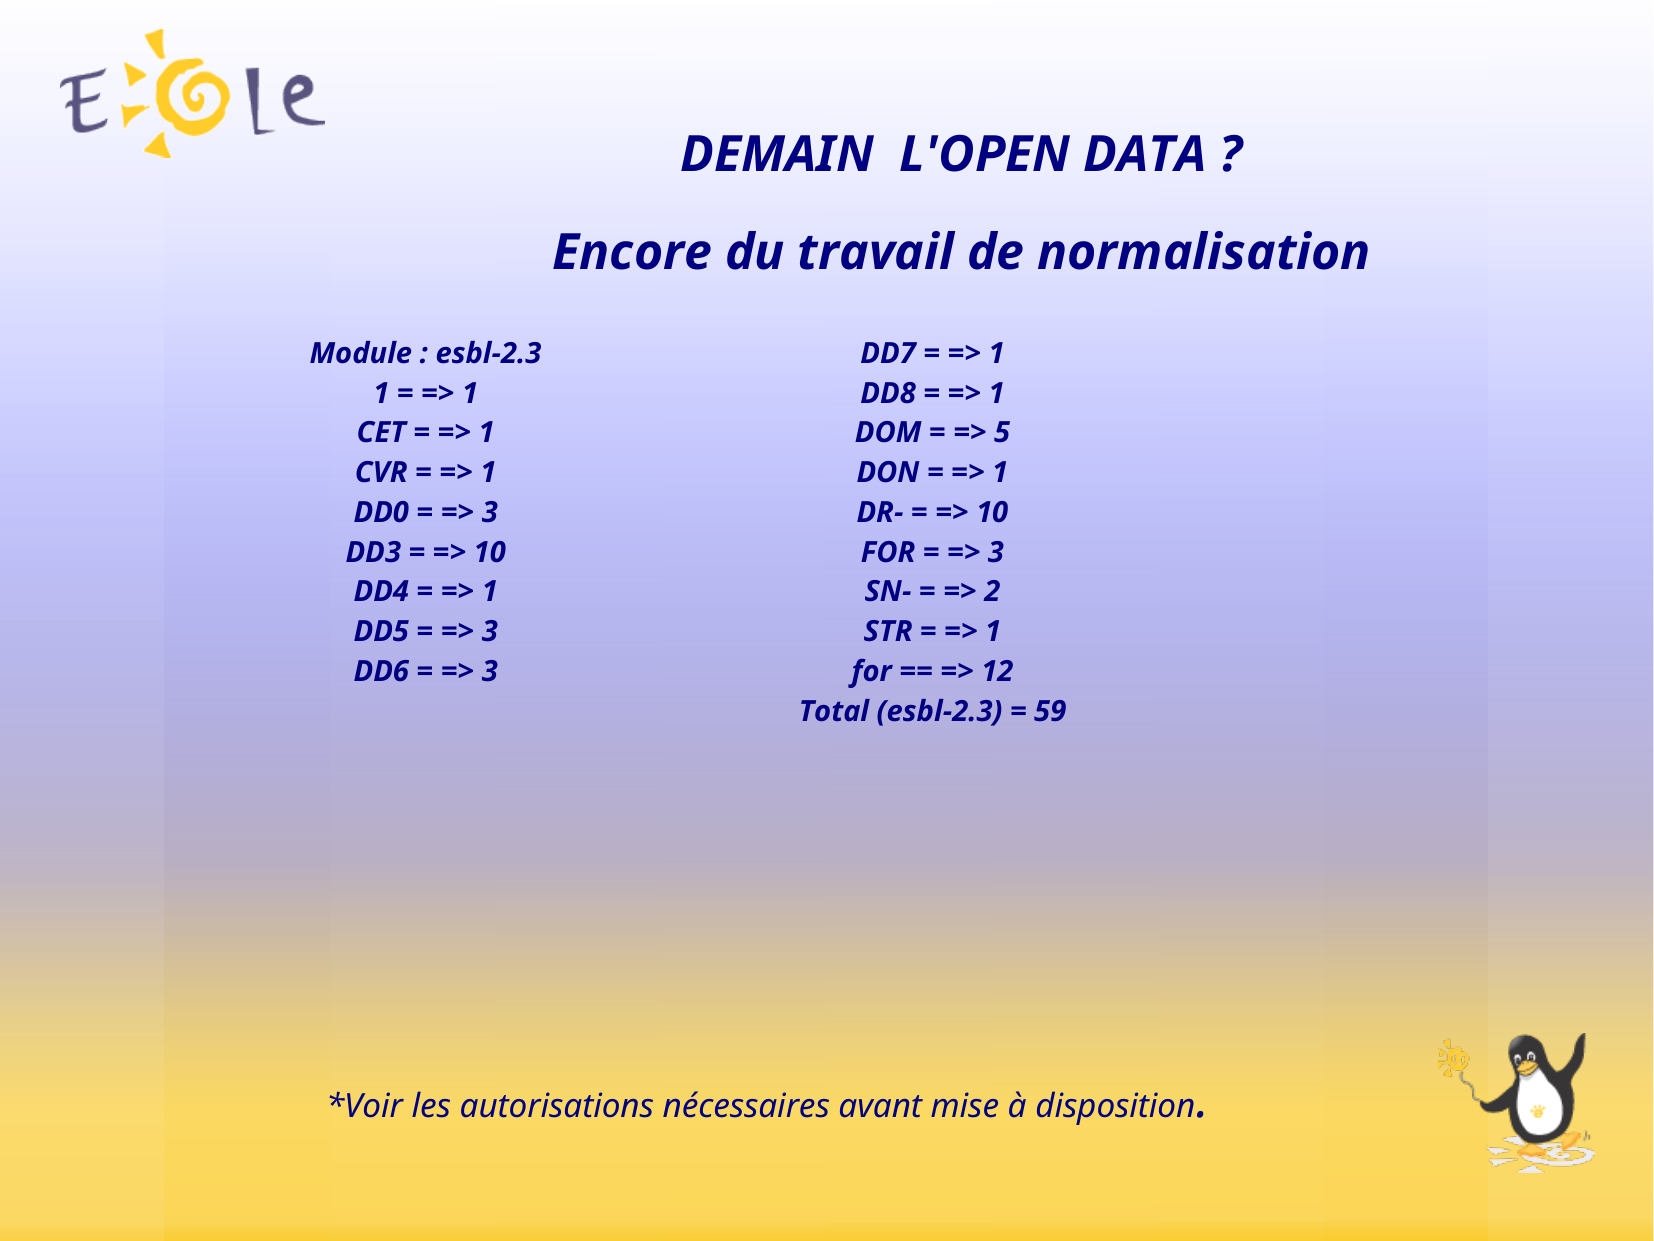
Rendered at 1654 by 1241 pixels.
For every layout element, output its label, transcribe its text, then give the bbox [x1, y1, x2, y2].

text_box DEMAIN L'OPEN DATA ? Encore du travail de normalisation [442, 118, 1481, 352]
text_box *Voir les autorisations nécessaires avant mise à disposition. [0, 1063, 1536, 1123]
text_box DD7 = => 1 DD8 = => 1 DOM = => 5 DON = => 1 DR- = => 10 FOR = => 3 SN- = => 2 STR = => 1 for == => 12 Total (esbl-2.3) = 59 [743, 324, 1123, 958]
text_box Module : esbl-2.3 1 = => 1 CET = => 1 CVR = => 1 DD0 = => 3 DD3 = => 10 DD4 = => 1 DD5 = => 3 DD6 = => 3 [265, 324, 586, 926]
picture [0, 0, 1654, 1241]
